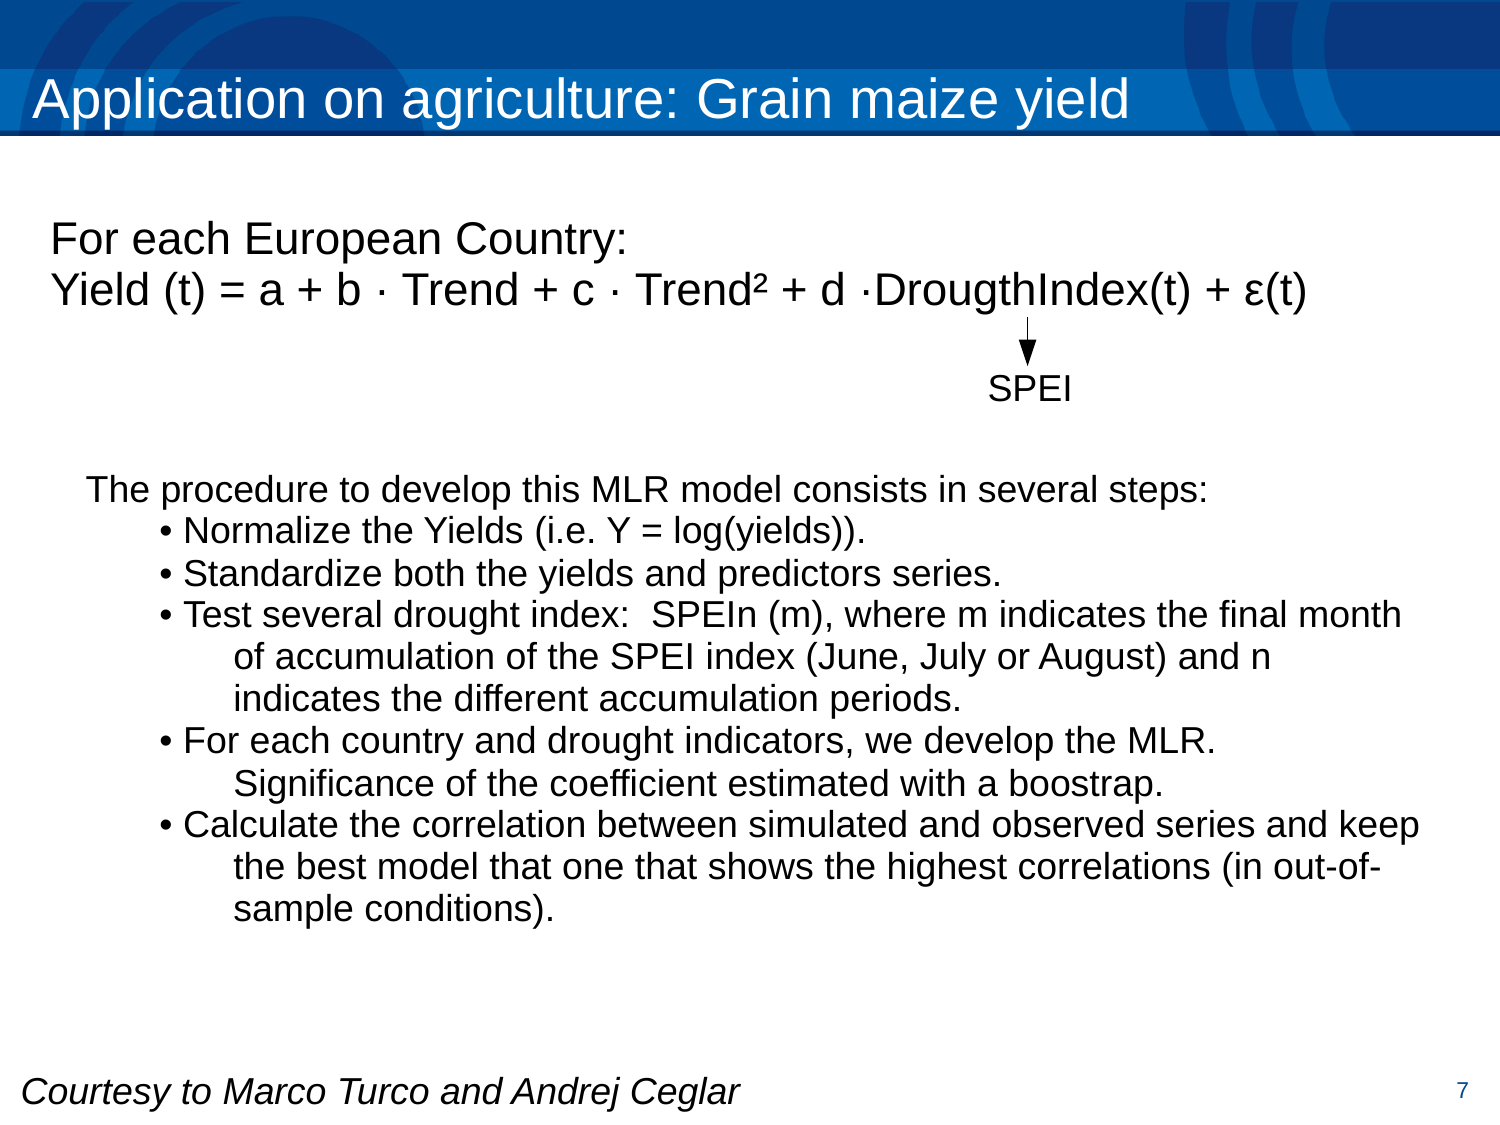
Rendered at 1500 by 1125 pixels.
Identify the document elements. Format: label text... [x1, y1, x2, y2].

title Application on agriculture: Grain maize yield [17, 7, 1483, 138]
picture [0, 0, 1500, 136]
slide_number <number> [1411, 1042, 1484, 1111]
text_box Courtesy to Marco Turco and Andrej Ceglar [5, 1062, 756, 1120]
text_box SPEI [972, 360, 1099, 460]
text_box The procedure to develop this MLR model consists in several steps: • Normalize the Yields (i.e. Y = log(yields)). • Standardize both the yields and predictors series. • Test several drought index: SPEIn (m), where m indicates the final month of accumulation of the SPEI index (June, July or August) and n indicates the different accumulation periods. • For each country and drought indicators, we develop the MLR. Significance of the coefficient estimated with a boostrap. • Calculate the correlation between simulated and observed series and keep the best model that one that shows the highest correlations (in out-of- sample conditions). [70, 460, 1441, 938]
text_box For each European Country: Yield (t) = a + b · Trend + c · Trend² + d ·DrougthIndex(t) + ε(t) [35, 212, 1465, 323]
